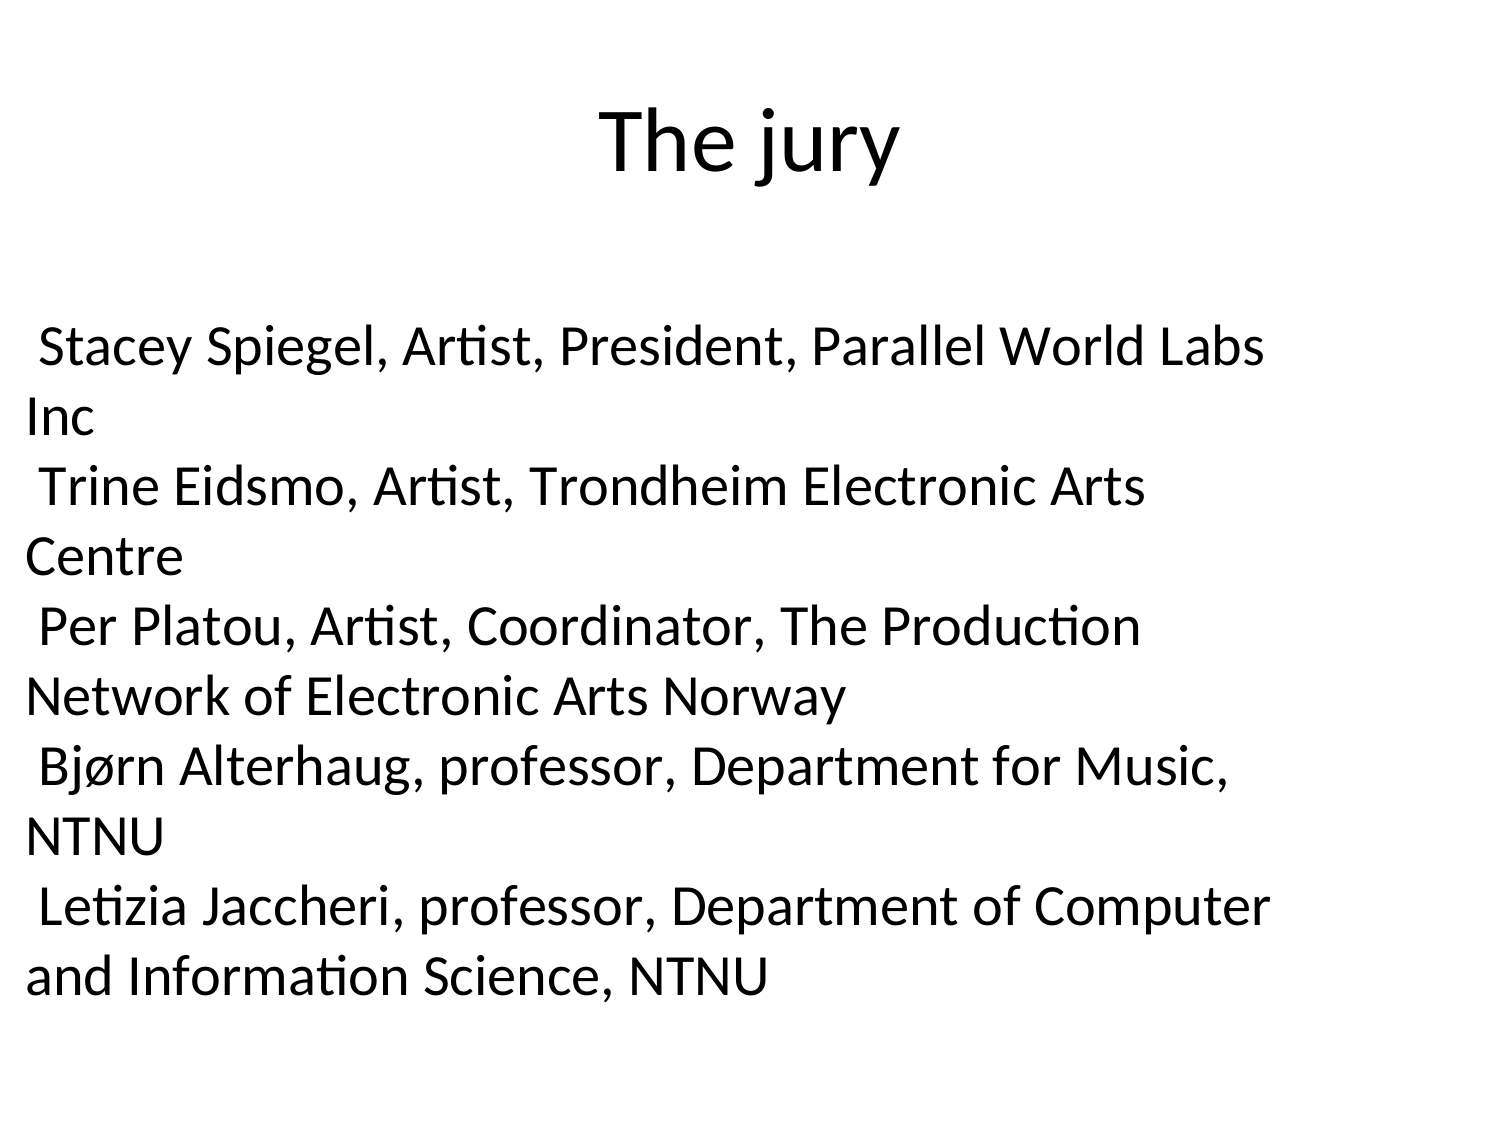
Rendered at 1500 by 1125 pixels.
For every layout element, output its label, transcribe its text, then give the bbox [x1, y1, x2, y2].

text_box The jury [75, 45, 1426, 233]
text_box Stacey Spiegel, Artist, President, Parallel World Labs Inc Trine Eidsmo, Artist, Trondheim Electronic Arts Centre Per Platou, Artist, Coordinator, The Production Network of Electronic Arts Norway Bjørn Alterhaug, professor, Department for Music, NTNU Letizia Jaccheri, professor, Department of Computer and Information Science, NTNU [10, 299, 1313, 1085]
